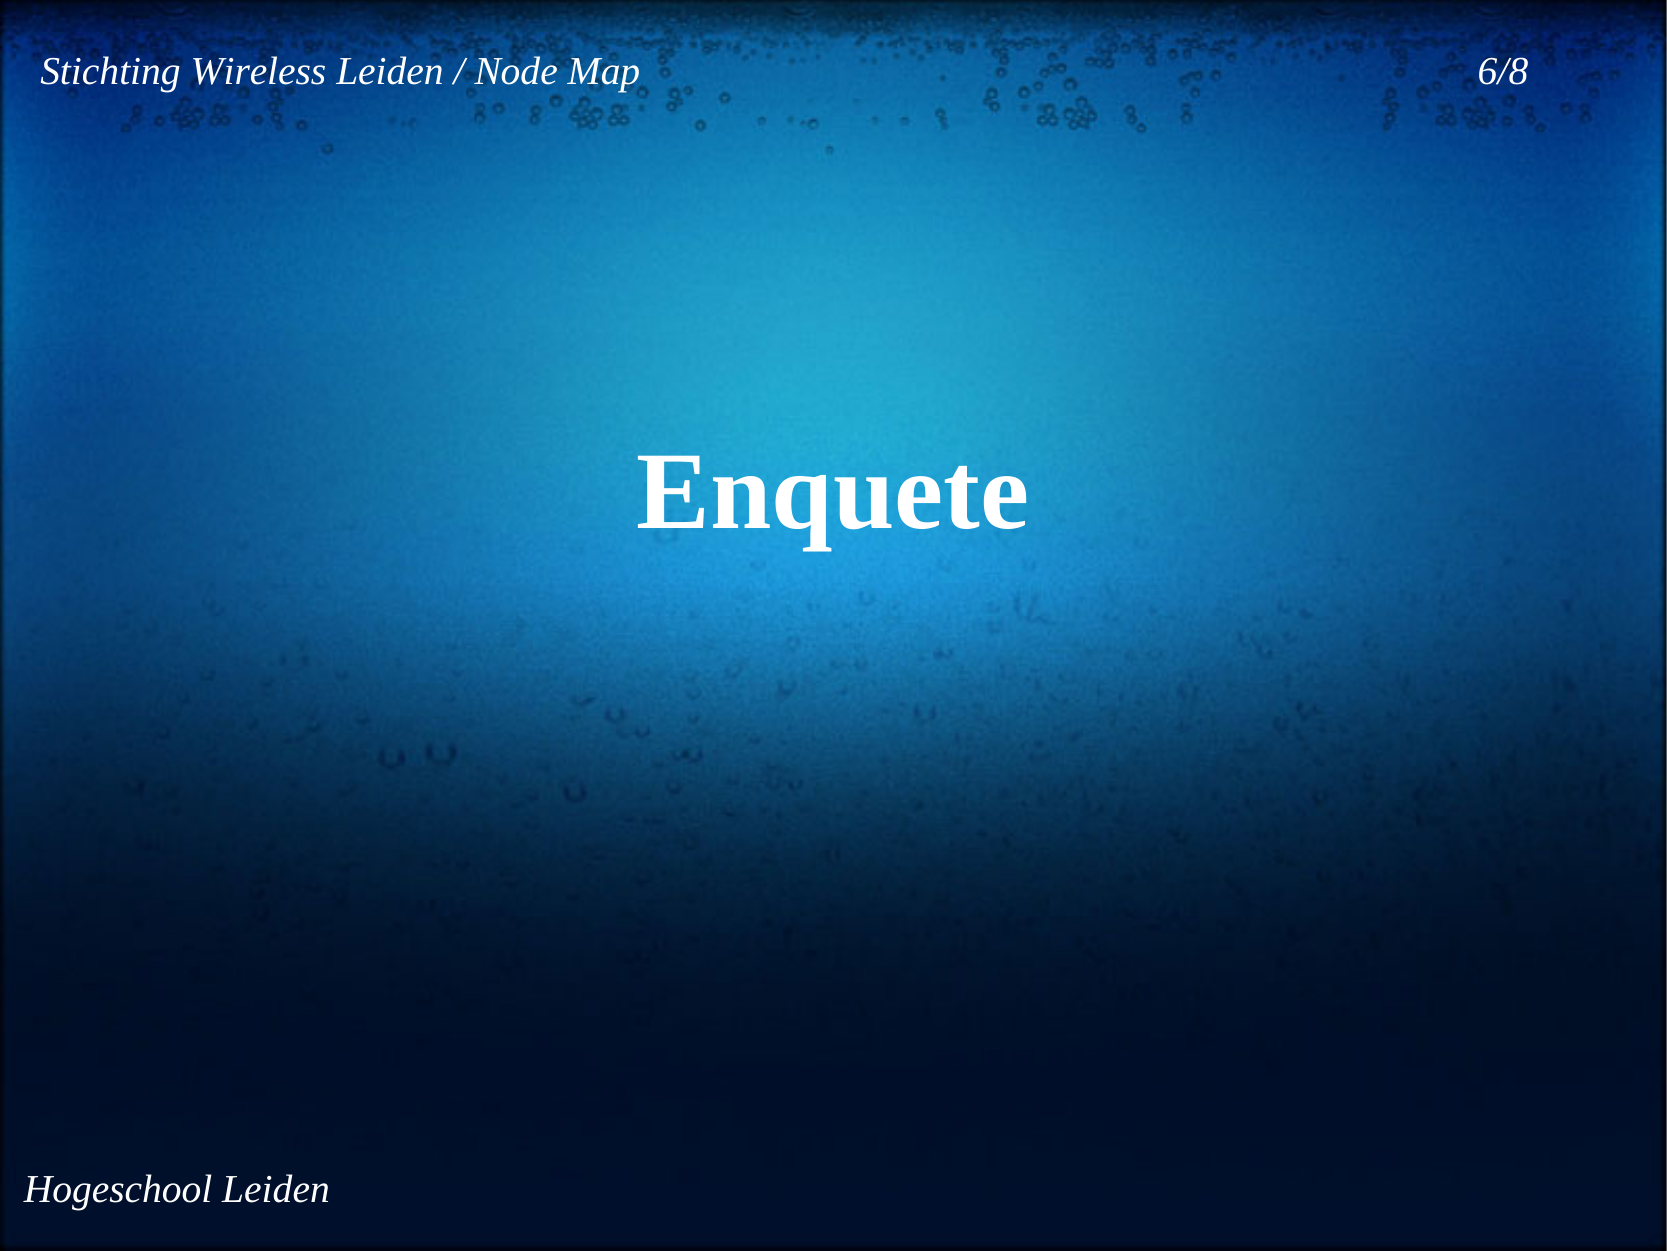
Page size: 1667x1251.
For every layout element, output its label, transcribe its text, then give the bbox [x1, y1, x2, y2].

list Enquete [465, 428, 1201, 822]
title Stichting Wireless Leiden / Node Map 6/8 [40, 48, 1629, 96]
text_box Hogeschool Leiden [23, 1166, 1612, 1212]
picture [0, 0, 1667, 1251]
